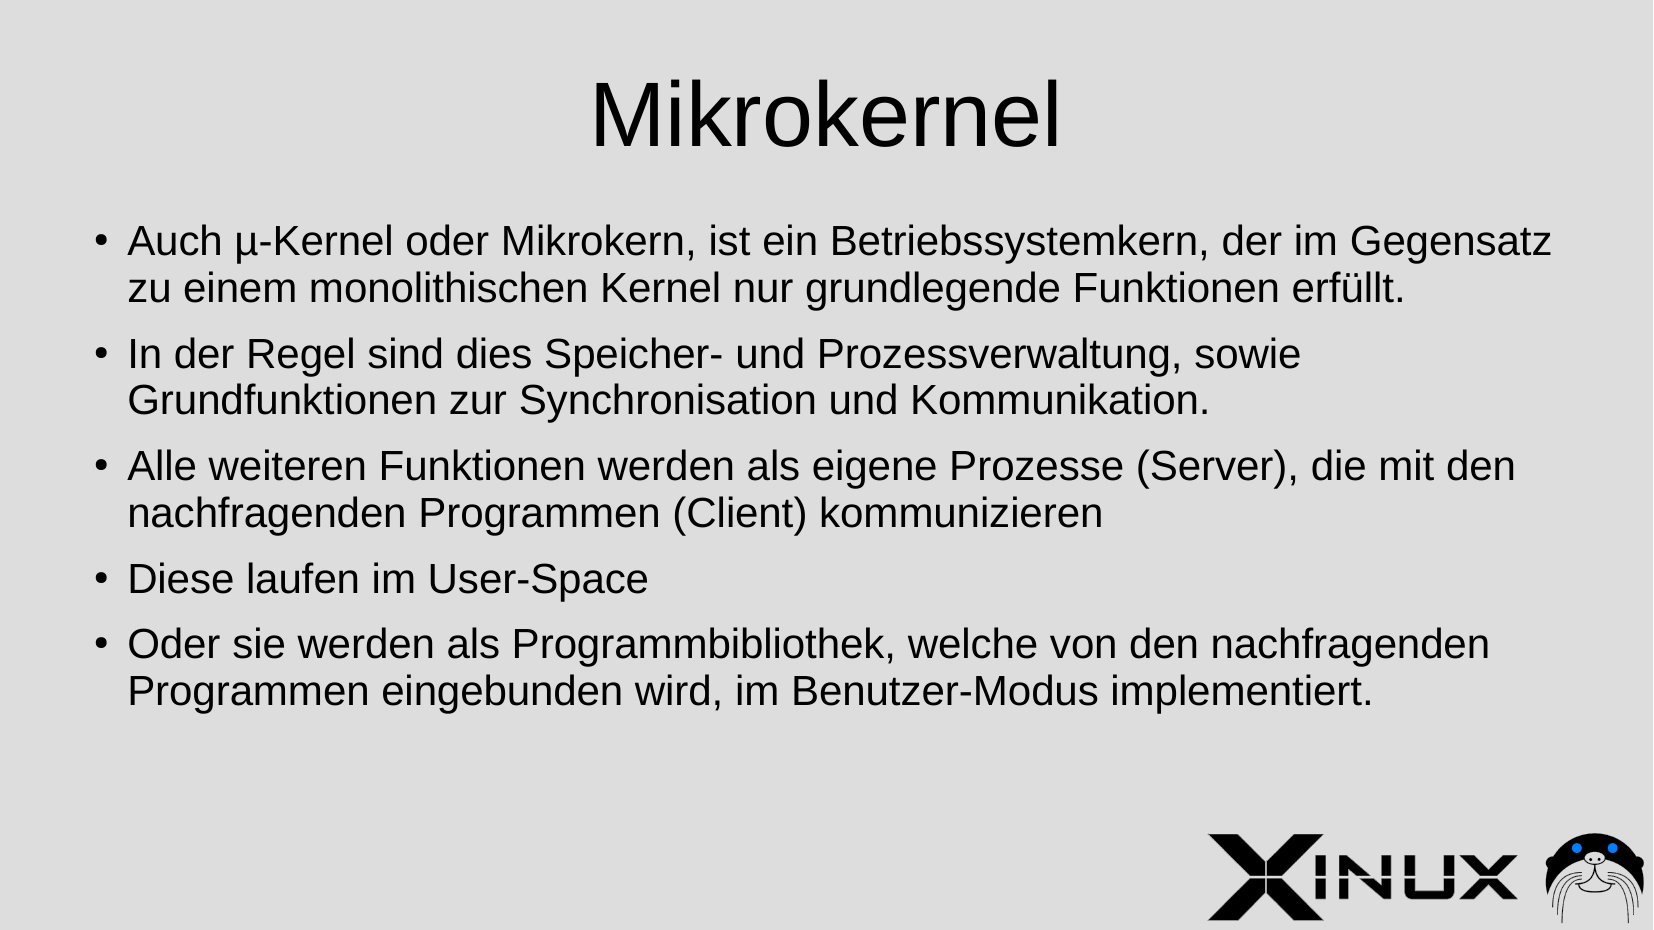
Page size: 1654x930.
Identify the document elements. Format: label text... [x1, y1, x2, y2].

title Mikrokernel [82, 37, 1571, 193]
picture [1200, 824, 1650, 930]
list Auch µ-Kernel oder Mikrokern, ist ein Betriebssystemkern, der im Gegensatz zu einem monolithischen Kernel nur grundlegende Funktionen erfüllt. In der Regel sind dies Speicher- und Prozessverwaltung, sowie Grundfunktionen zur Synchronisation und Kommunikation. Alle weiteren Funktionen werden als eigene Prozesse (Server), die mit den nachfragenden Programmen (Client) kommunizieren Diese laufen im User-Space Oder sie werden als Programmbibliothek, welche von den nachfragenden Programmen eingebunden wird, im Benutzer-Modus implementiert. [82, 217, 1571, 757]
